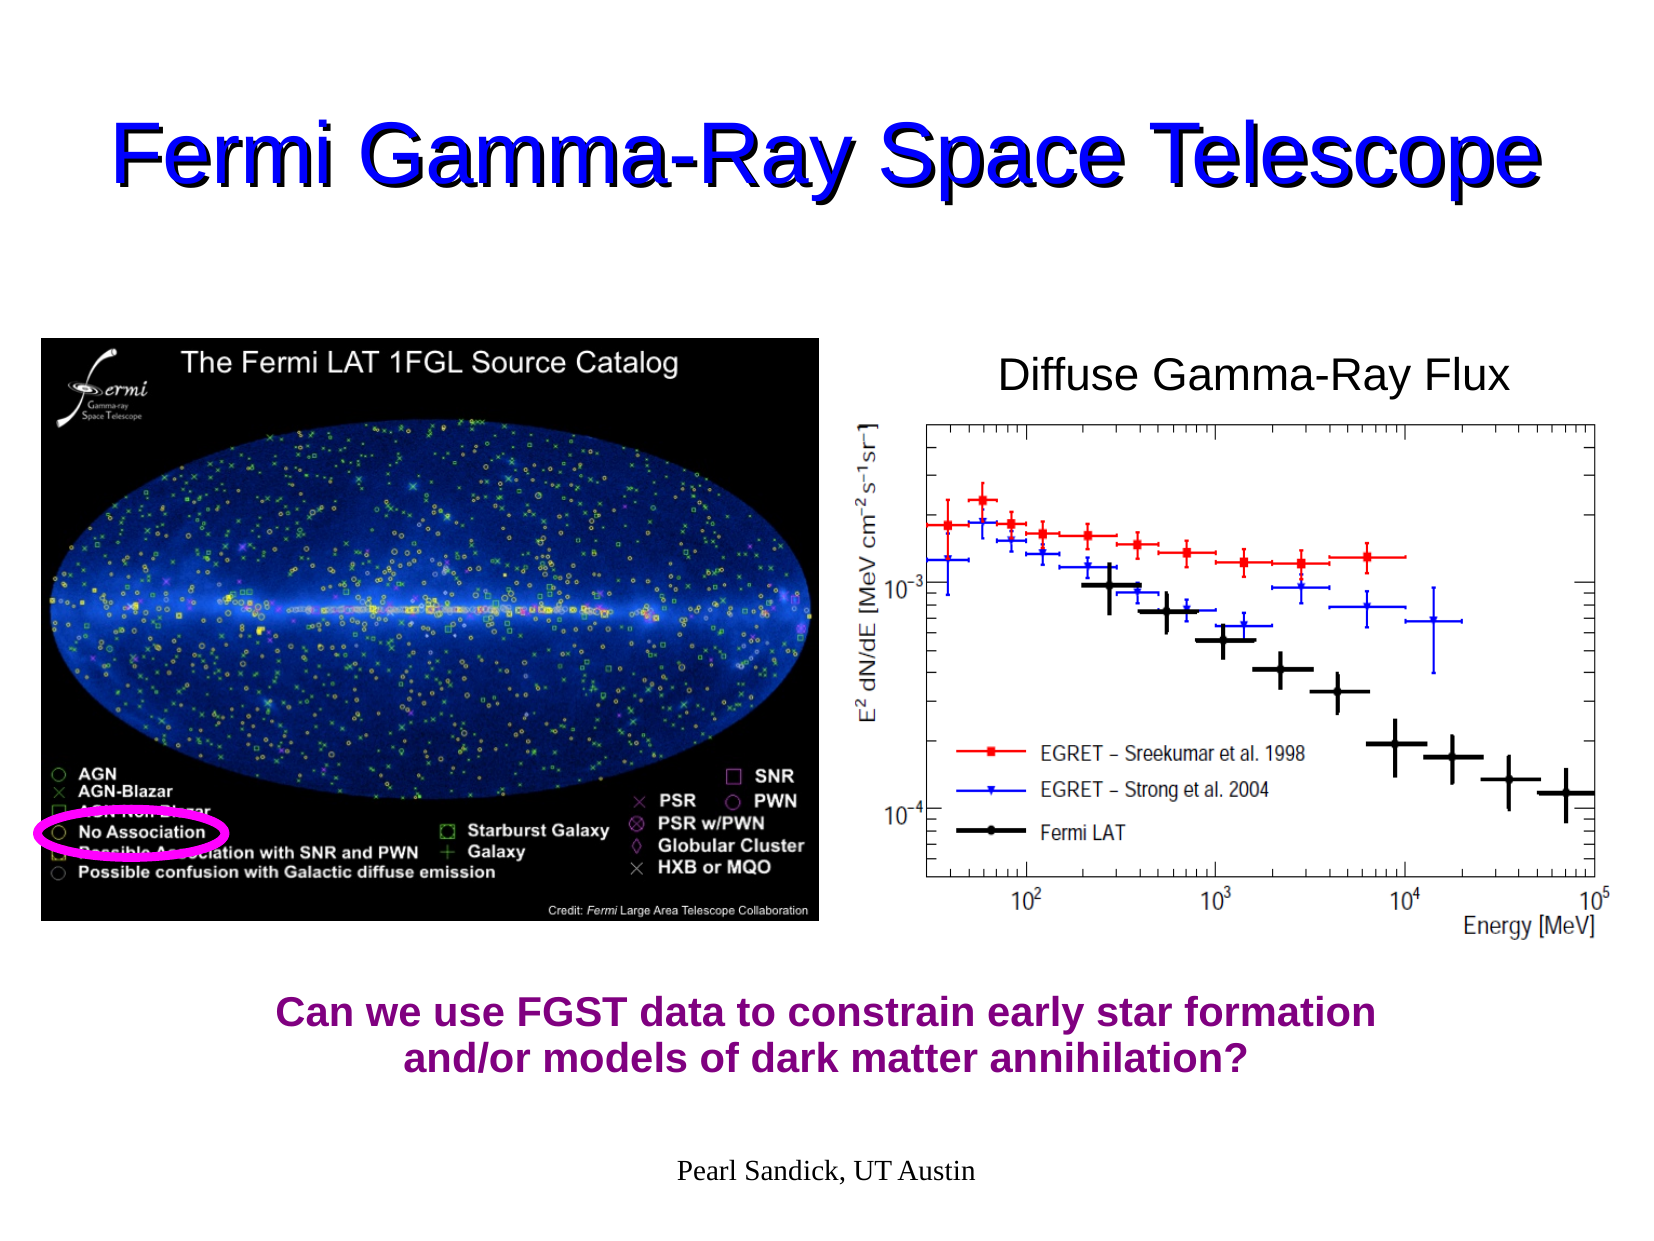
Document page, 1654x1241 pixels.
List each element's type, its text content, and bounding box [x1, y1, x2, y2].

picture [41, 338, 819, 921]
text_box Diffuse Gamma-Ray Flux [982, 341, 1527, 414]
text_box Can we use FGST data to constrain early star formation and/or models of dark matter annihilation? [260, 981, 1393, 1104]
title Fermi Gamma-Ray Space Telescope [82, 56, 1571, 250]
picture [854, 413, 1613, 946]
picture [43, 814, 220, 852]
